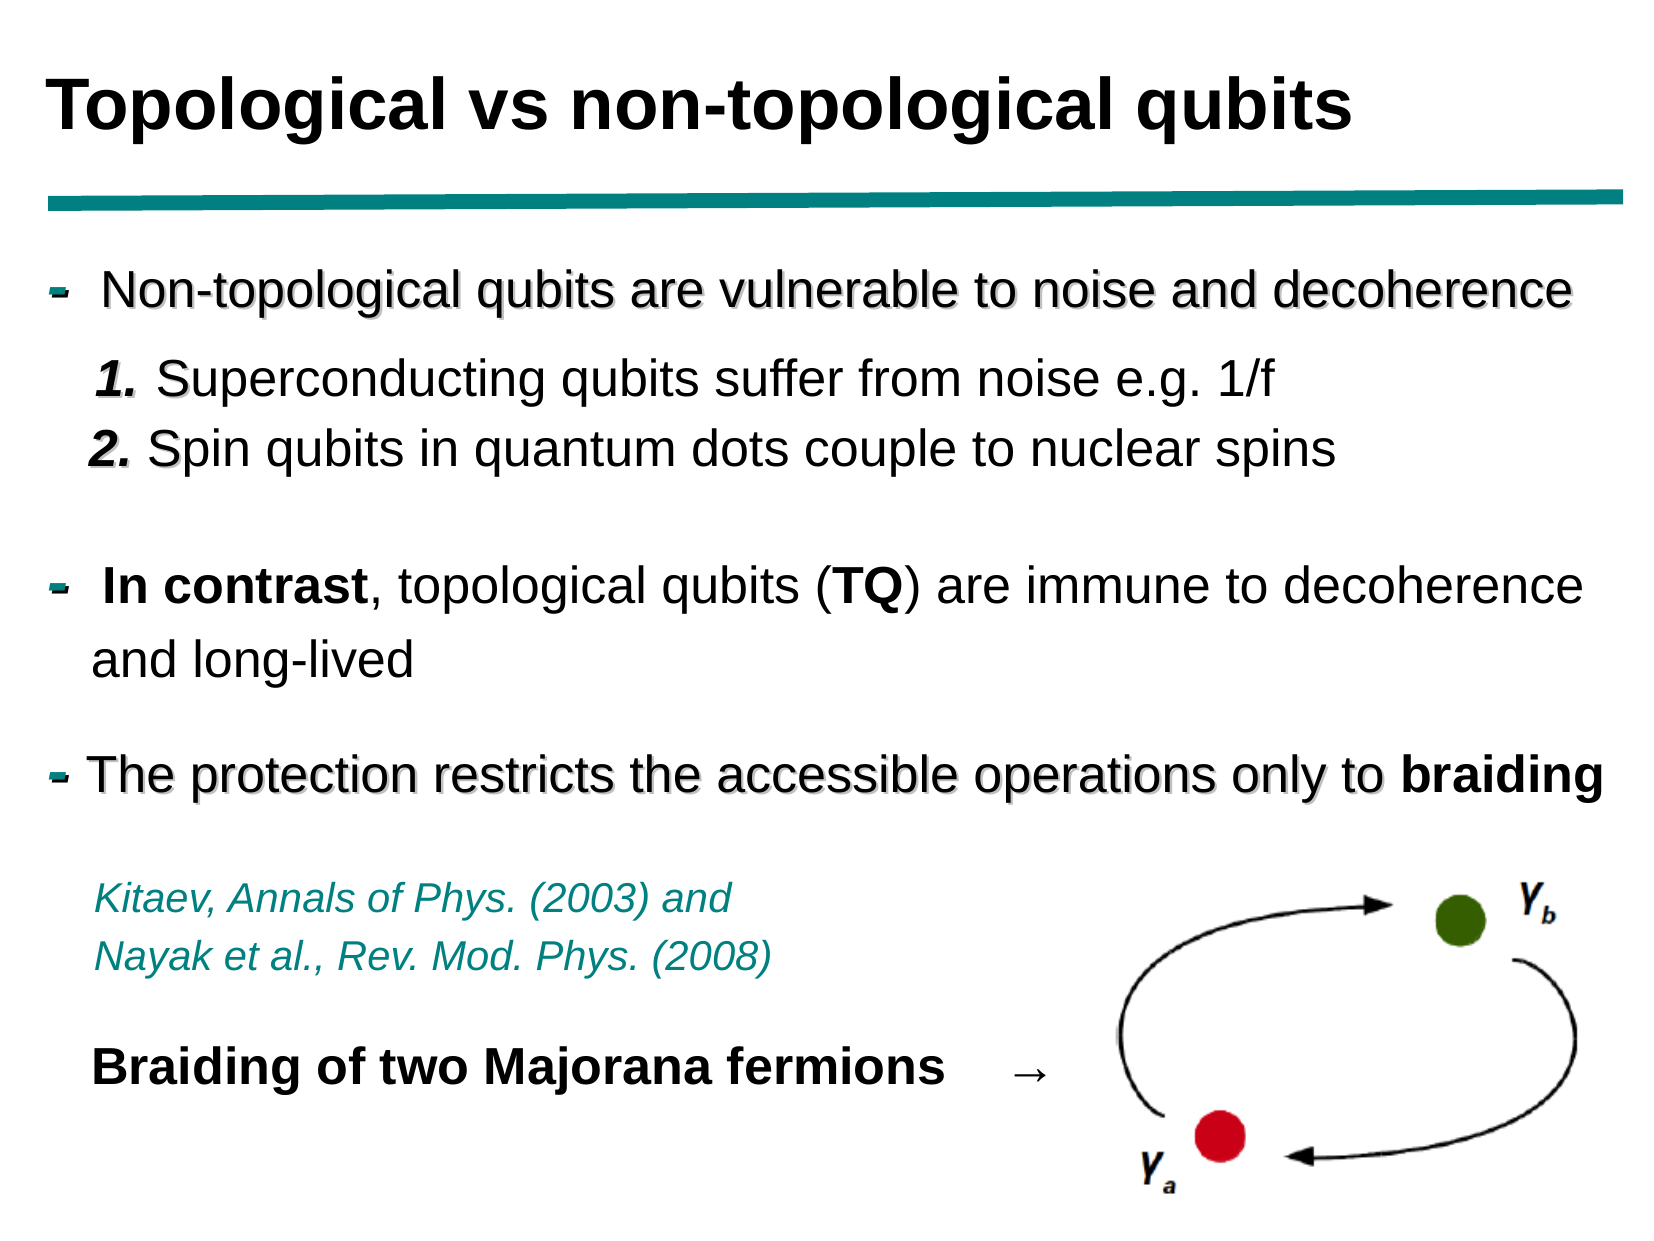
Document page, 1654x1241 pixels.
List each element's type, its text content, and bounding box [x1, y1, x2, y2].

text_box - In contrast, topological qubits (TQ) are immune to decoherence and long-lived [32, 521, 1621, 710]
text_box 1. Superconducting qubits suffer from noise e.g. 1/f [80, 351, 1321, 396]
text_box - The protection restricts the accessible operations only to braiding Kitaev, Annals of Phys. (2003) and Nayak et al., Rev. Mod. Phys. (2008) Braiding of two Majorana fermions → [32, 710, 1621, 1209]
text_box 2. Spin qubits in quantum dots couple to nuclear spins [74, 396, 1381, 546]
text_box - Non-topological qubits are vulnerable to noise and decoherence [32, 225, 1621, 351]
text_box Topological vs non-topological qubits [30, 35, 1609, 160]
